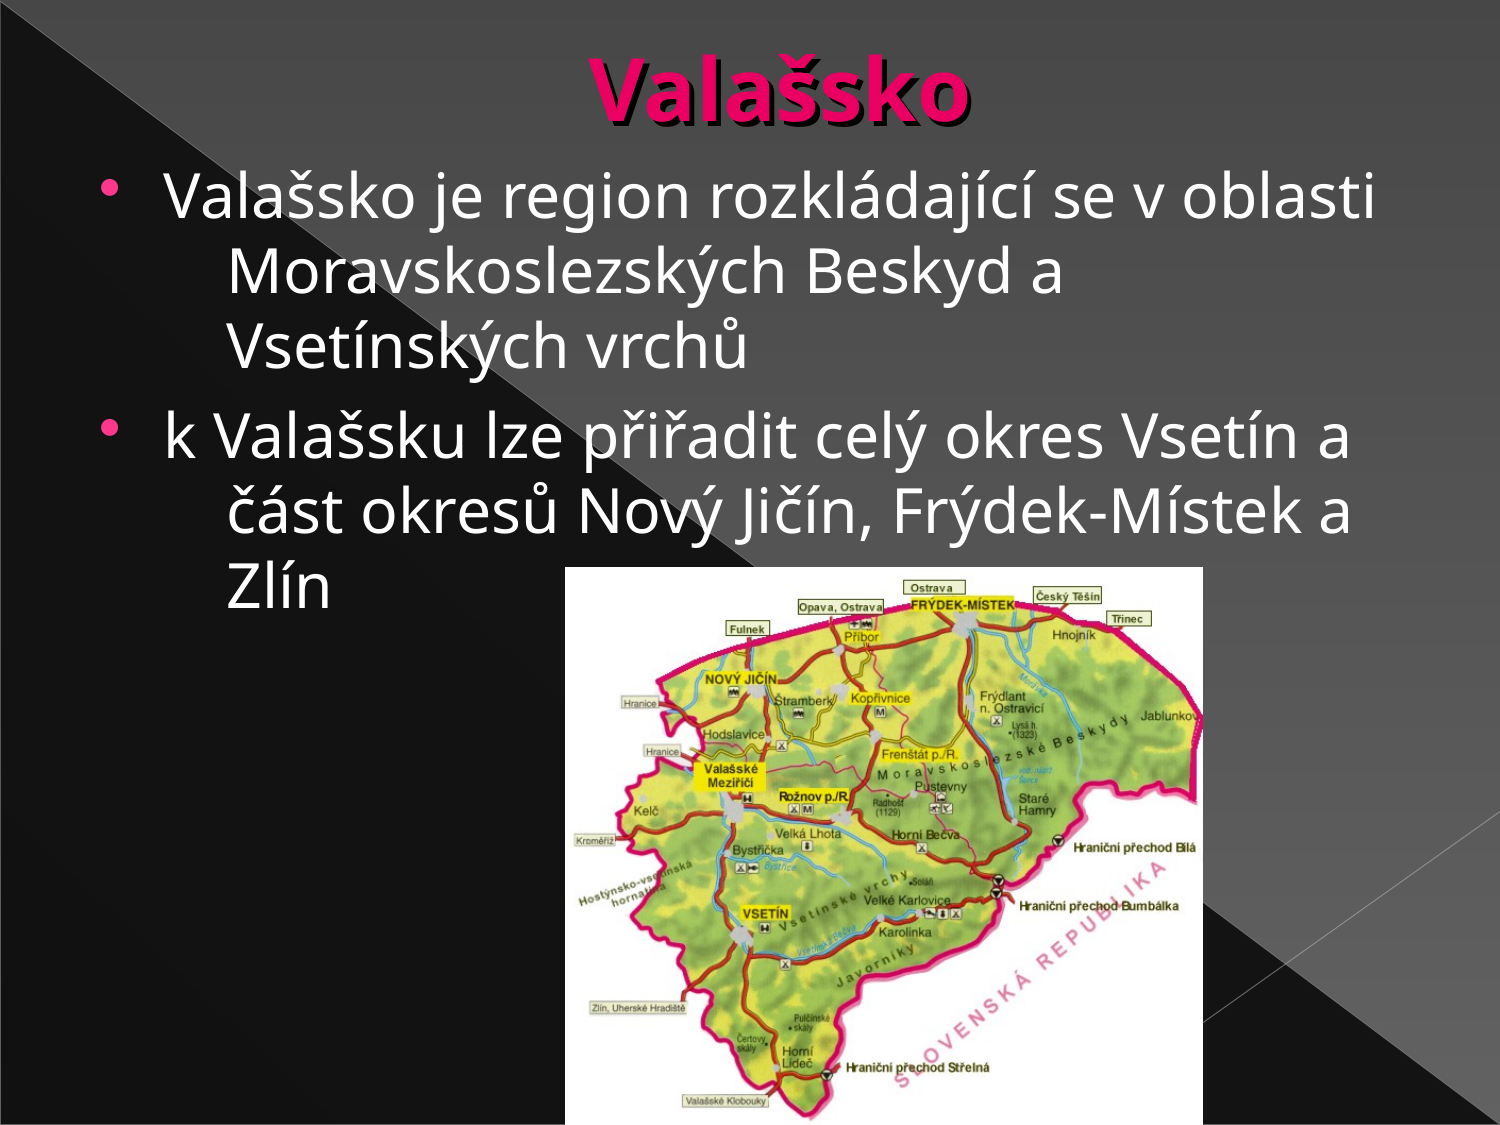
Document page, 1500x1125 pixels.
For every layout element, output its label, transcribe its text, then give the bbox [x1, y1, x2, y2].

title Valašsko [76, 0, 1427, 173]
picture [565, 567, 1203, 1125]
list Valašsko je region rozkládající se v oblasti Moravskoslezských Beskyd a Vsetínských vrchů k Valašsku lze přiřadit celý okres Vsetín a část okresů Nový Jičín, Frýdek-Místek a Zlín [64, 148, 1426, 1059]
